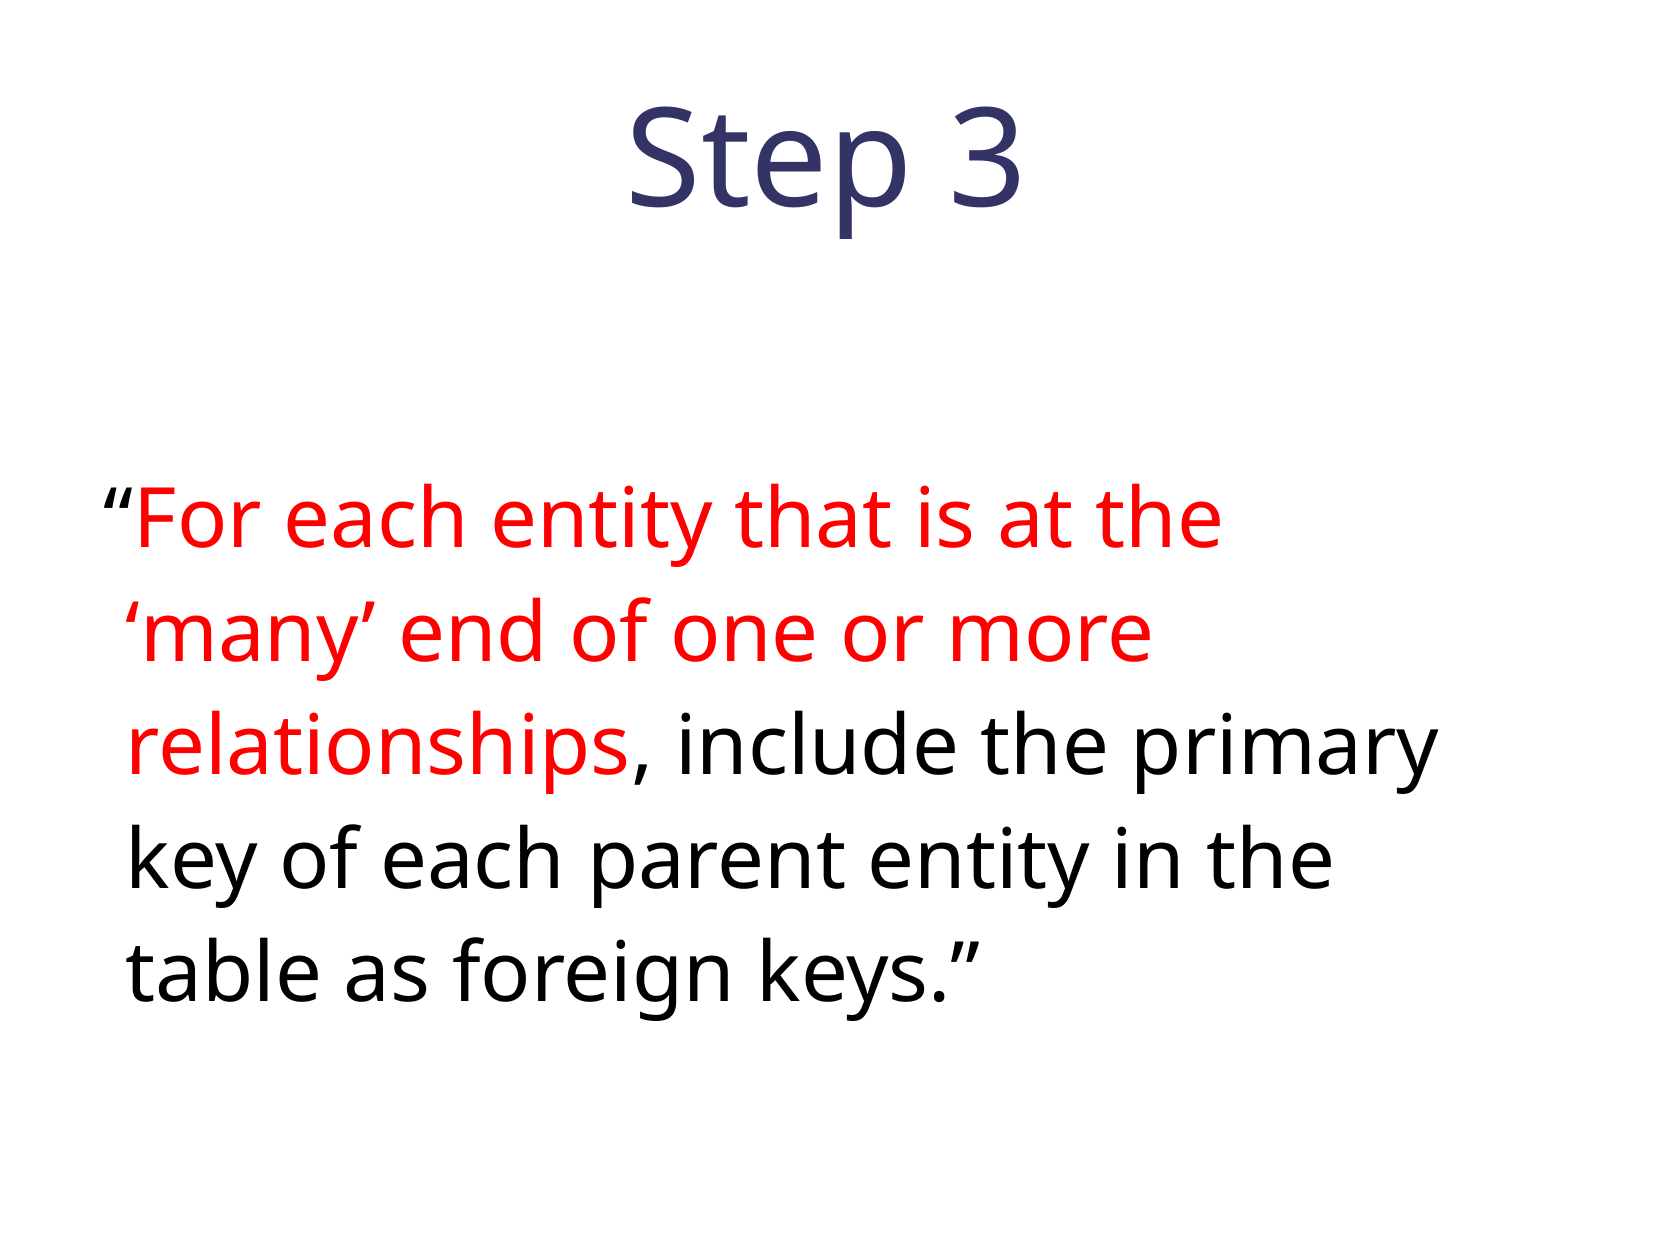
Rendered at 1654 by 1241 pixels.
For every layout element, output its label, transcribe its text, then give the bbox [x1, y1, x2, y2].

title Step 3 [82, 56, 1571, 250]
subtitle “For each entity that is at the ‘many’ end of one or more relationships, include the primary key of each parent entity in the table as foreign keys.” [104, 458, 1635, 1065]
